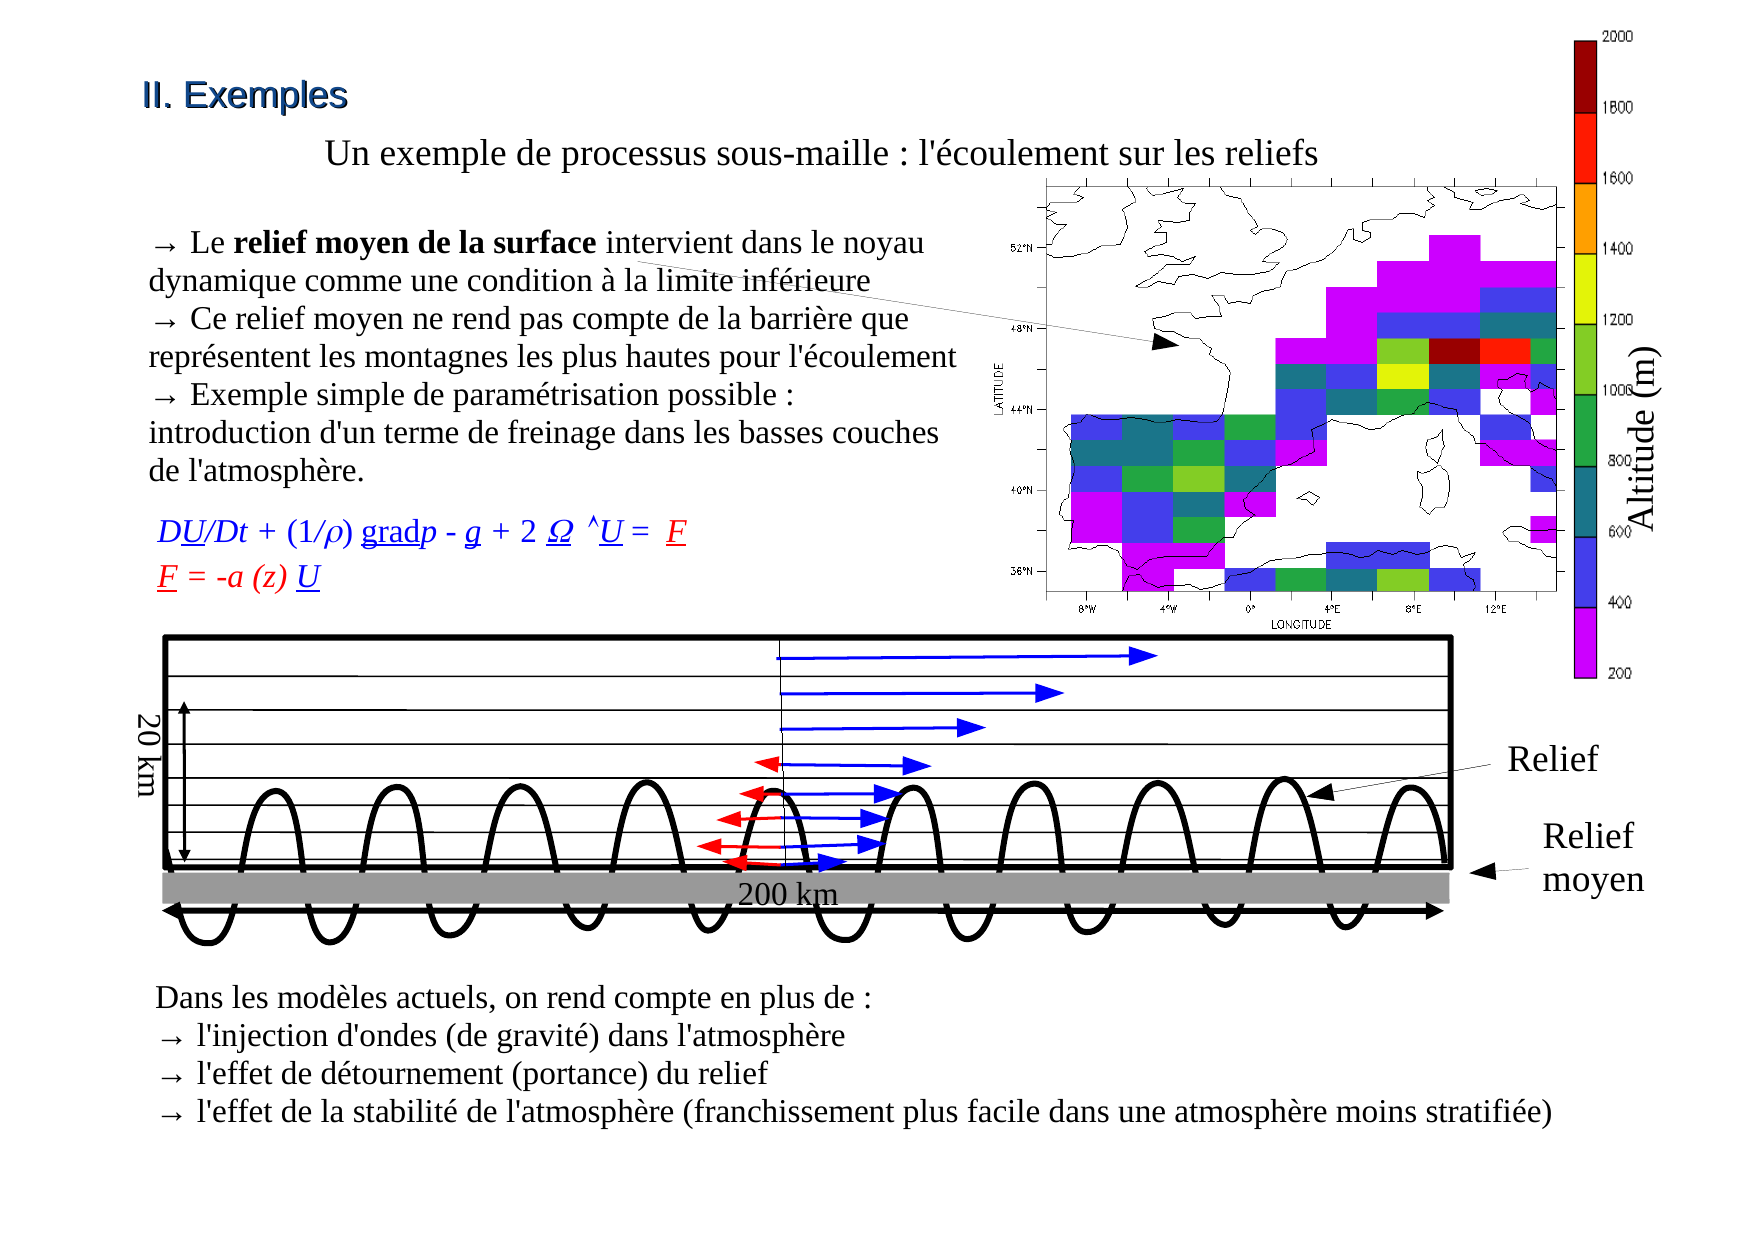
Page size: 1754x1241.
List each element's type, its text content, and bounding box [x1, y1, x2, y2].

text_box [891, 873, 1449, 903]
text_box II. Exemples [126, 62, 498, 123]
text_box Dans les modèles actuels, on rend compte en plus de : → l'injection d'ondes (de gravité) dans l'atmosphère → l'effet de détournement (portance) du relief → l'effet de la stabilité de l'atmosphère (franchissement plus facile dans une atmosphère moins stratifiée) [140, 970, 1694, 1138]
picture [986, 10, 1637, 742]
text_box 200 km [723, 867, 891, 923]
text_box Altitude (m) [1611, 330, 1673, 548]
list DU/Dt + (1/) gradp - g + 2 U = F F = -a (z) U [142, 506, 783, 618]
text_box → Le relief moyen de la surface intervient dans le noyau dynamique comme une condition à la limite inférieure → Ce relief moyen ne rend pas compte de la barrière que représentent les montagnes les plus hautes pour l'écoulement → Exemple simple de paramétrisation possible : introduction d'un terme de freinage dans les basses couches de l'atmosphère. [133, 216, 975, 592]
text_box Un exemple de processus sous-maille : l'écoulement sur les reliefs [309, 124, 1487, 181]
text_box Relief [1492, 730, 1615, 788]
text_box Relief moyen [1527, 807, 1660, 908]
text_box 20 km [105, 698, 177, 859]
text_box [163, 873, 723, 903]
